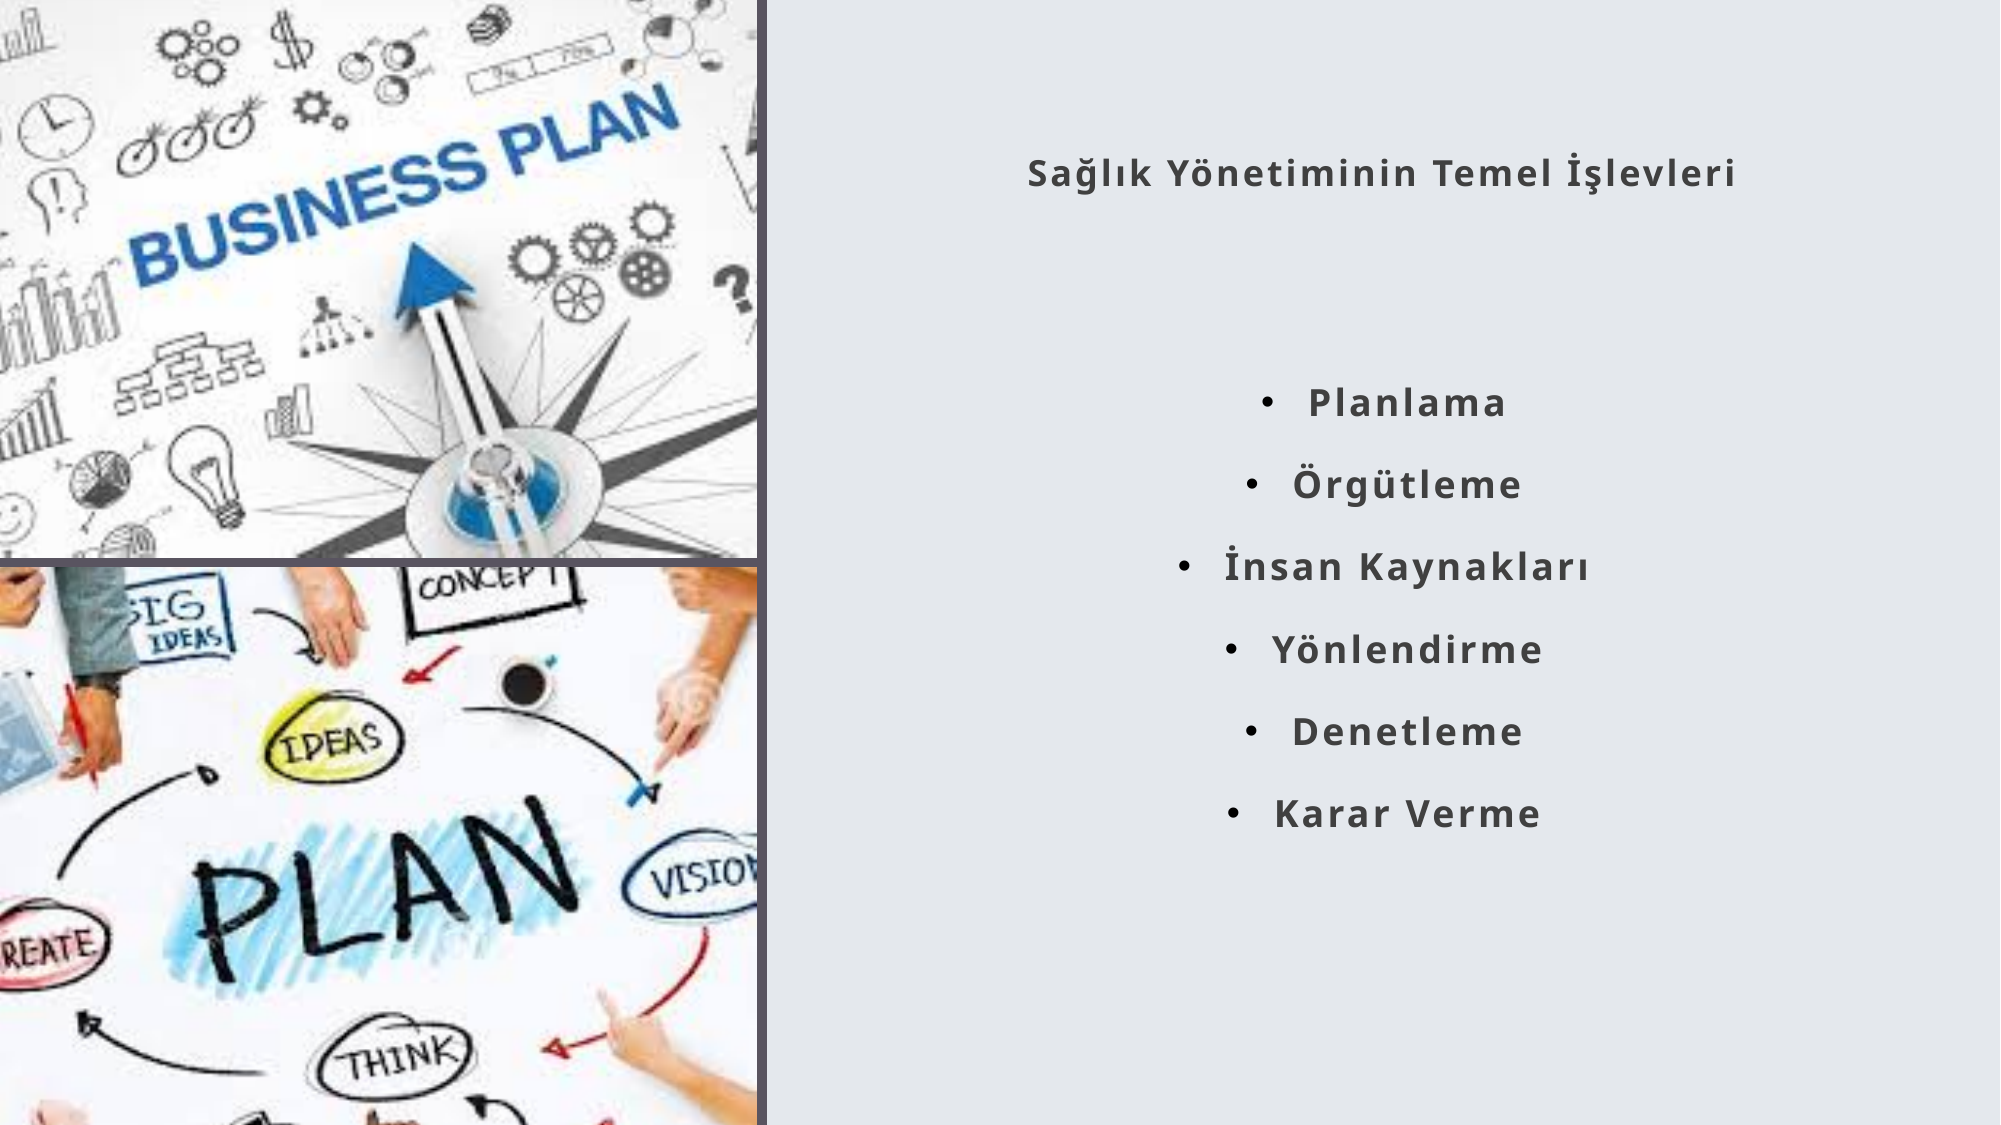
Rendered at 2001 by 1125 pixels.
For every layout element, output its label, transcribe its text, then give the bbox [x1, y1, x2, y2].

list Planlama Örgütleme İnsan Kaynakları Yönlendirme Denetleme Karar Verme [853, 271, 1914, 1005]
title Sağlık Yönetiminin Temel İşlevleri [853, 110, 1914, 253]
picture [0, 567, 757, 1125]
picture [0, 0, 757, 558]
